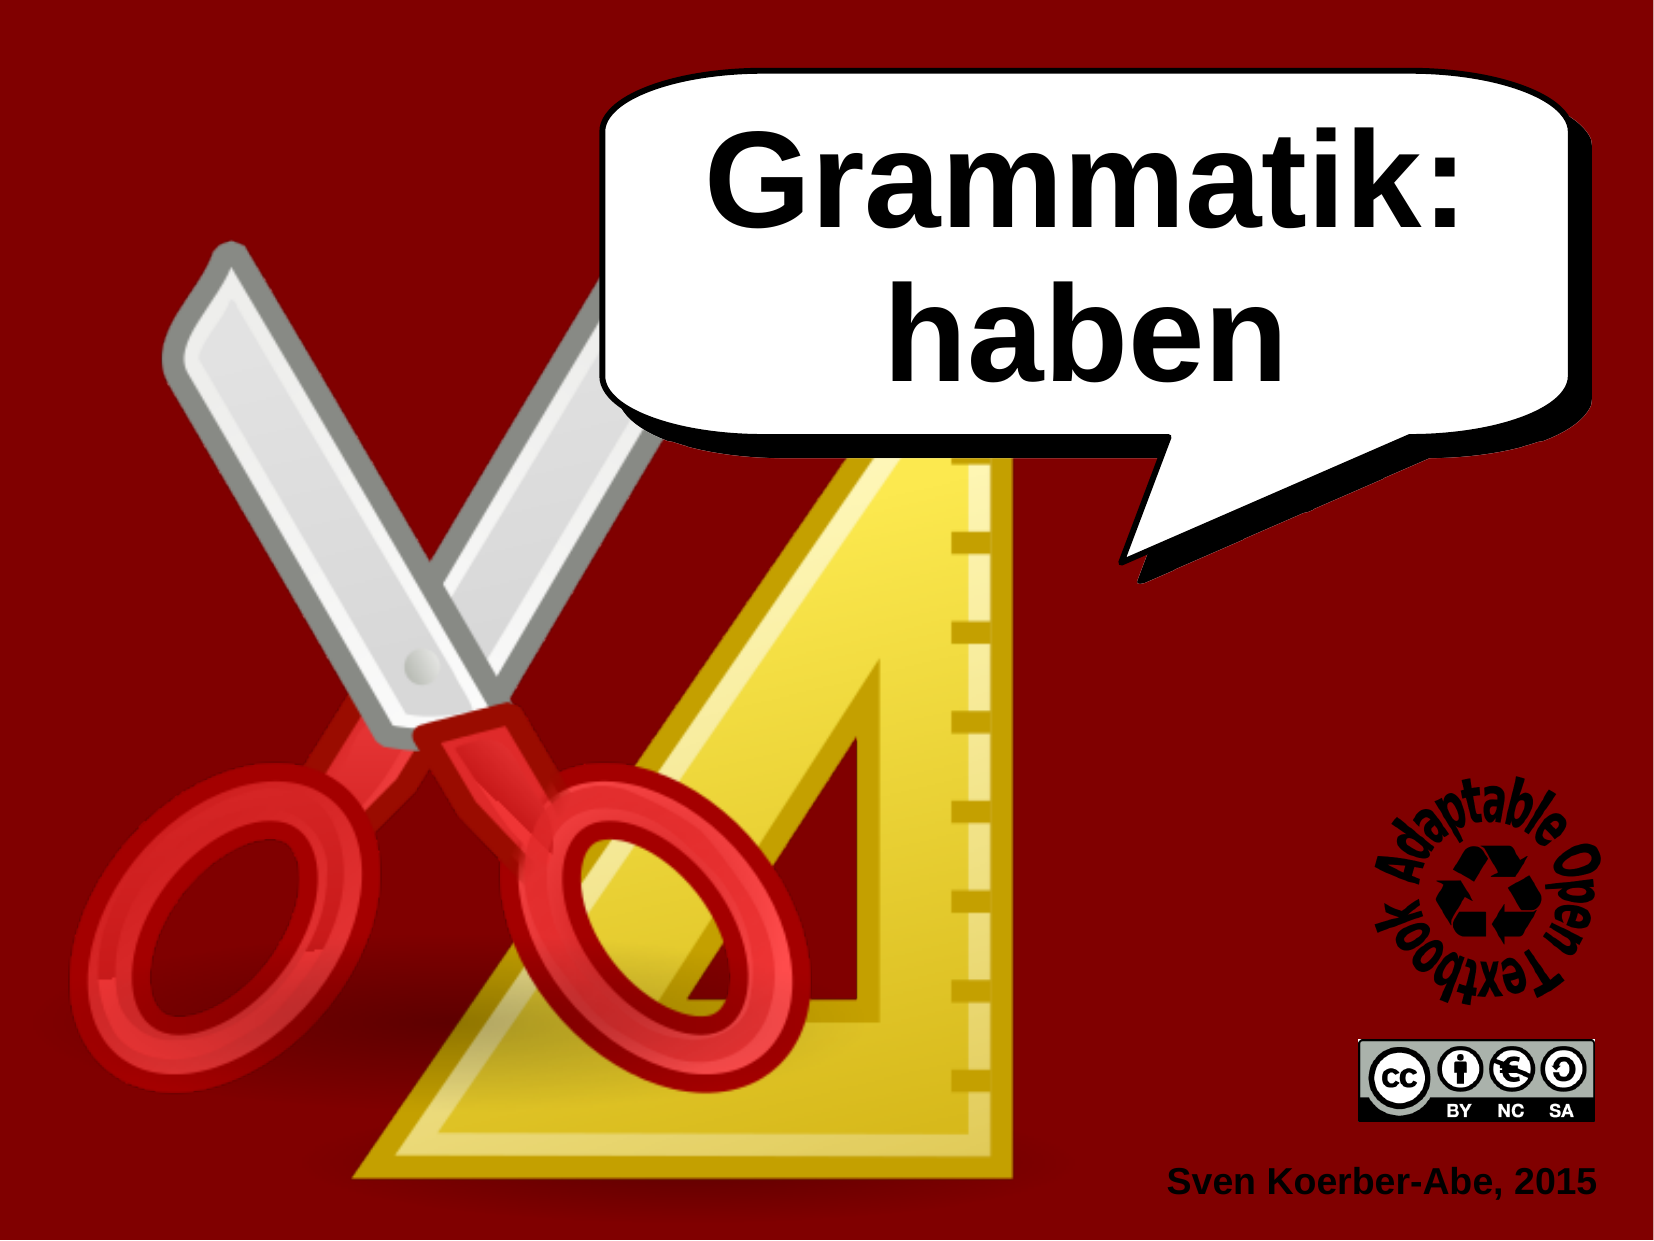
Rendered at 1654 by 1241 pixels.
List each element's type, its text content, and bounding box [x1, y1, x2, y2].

picture [1358, 1039, 1595, 1122]
picture [1370, 773, 1607, 1010]
picture [5, 171, 1081, 1241]
text_box Sven Koerber-Abe, 2015 [1104, 1151, 1613, 1211]
text_box Grammatik: haben [602, 70, 1571, 563]
